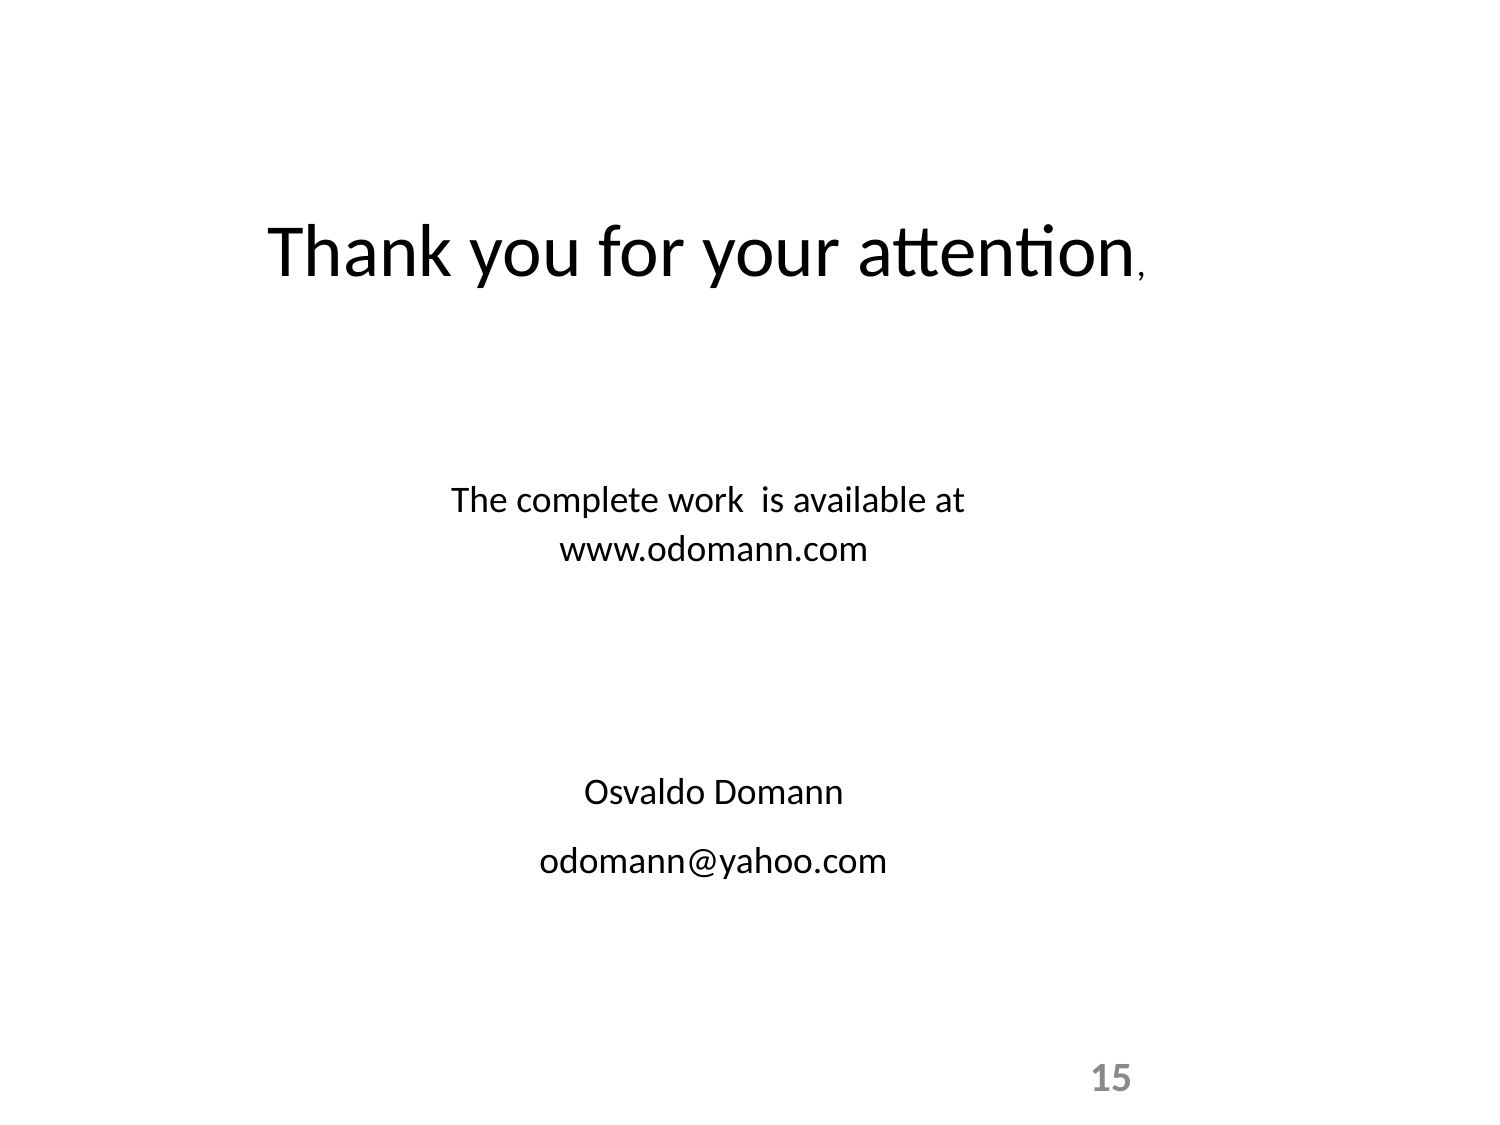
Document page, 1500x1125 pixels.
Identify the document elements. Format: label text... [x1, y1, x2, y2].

text_box The complete work is available at [436, 468, 996, 529]
text_box Osvaldo Domann [569, 759, 863, 820]
text_box [1074, 1042, 1426, 1103]
text_box www.odomann.com [544, 516, 888, 578]
text_box odomann@yahoo.com [524, 829, 907, 890]
text_box Thank you for your attention, [252, 193, 1180, 300]
